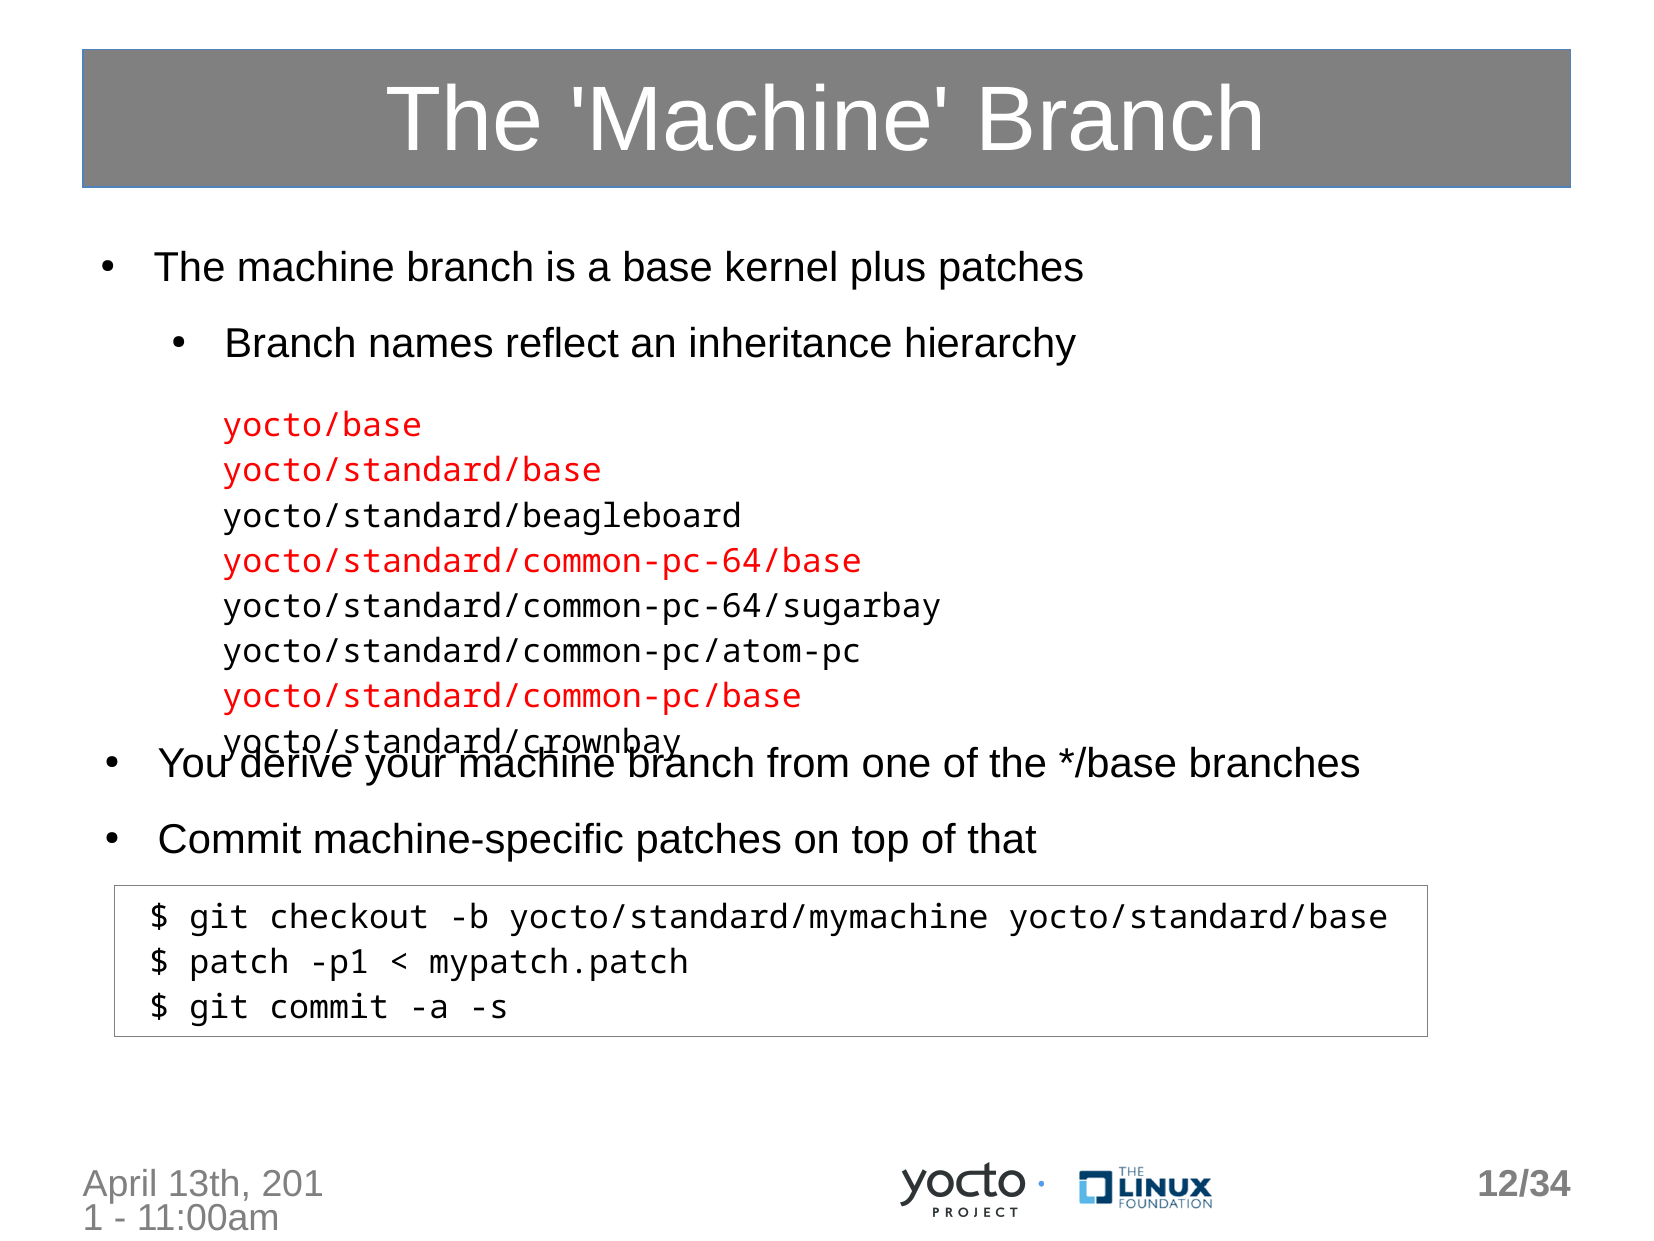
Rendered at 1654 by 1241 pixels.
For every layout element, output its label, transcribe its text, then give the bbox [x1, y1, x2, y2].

text_box $ git checkout -b yocto/standard/mymachine yocto/standard/base $ patch -p1 < mypatch.patch $ git commit -a -s [114, 885, 1428, 1036]
picture [1075, 1162, 1215, 1211]
list You derive your machine branch from one of the */base branches Commit machine-specific patches on top of that [86, 740, 1576, 863]
picture [900, 1162, 1044, 1217]
list The machine branch is a base kernel plus patches Branch names reflect an inheritance hierarchy [82, 243, 1571, 413]
title The 'Machine' Branch [82, 49, 1571, 188]
text_box yocto/base yocto/standard/base yocto/standard/beagleboard yocto/standard/common-pc-64/base yocto/standard/common-pc-64/sugarbay yocto/standard/common-pc/atom-pc yocto/standard/common-pc/base yocto/standard/crownbay [187, 393, 1351, 719]
